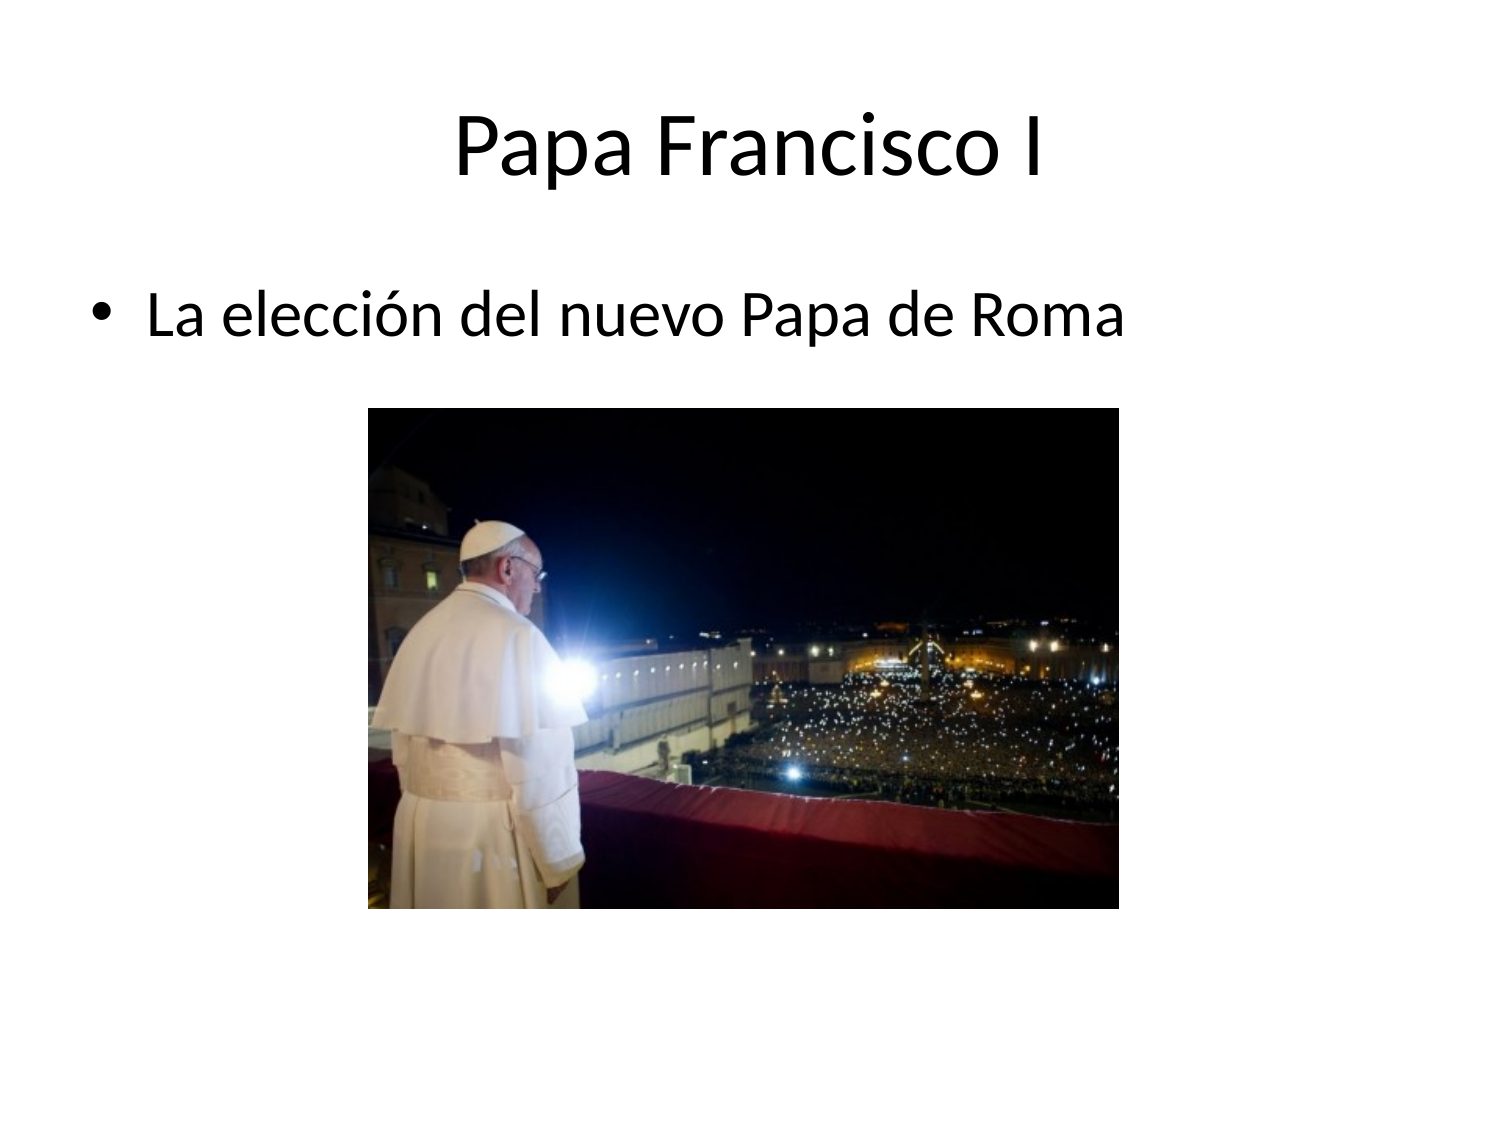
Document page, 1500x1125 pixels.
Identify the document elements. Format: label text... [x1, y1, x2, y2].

list La elección del nuevo Papa de Roma [75, 262, 1426, 1005]
title Papa Francisco I [75, 45, 1426, 233]
picture [368, 408, 1119, 909]
